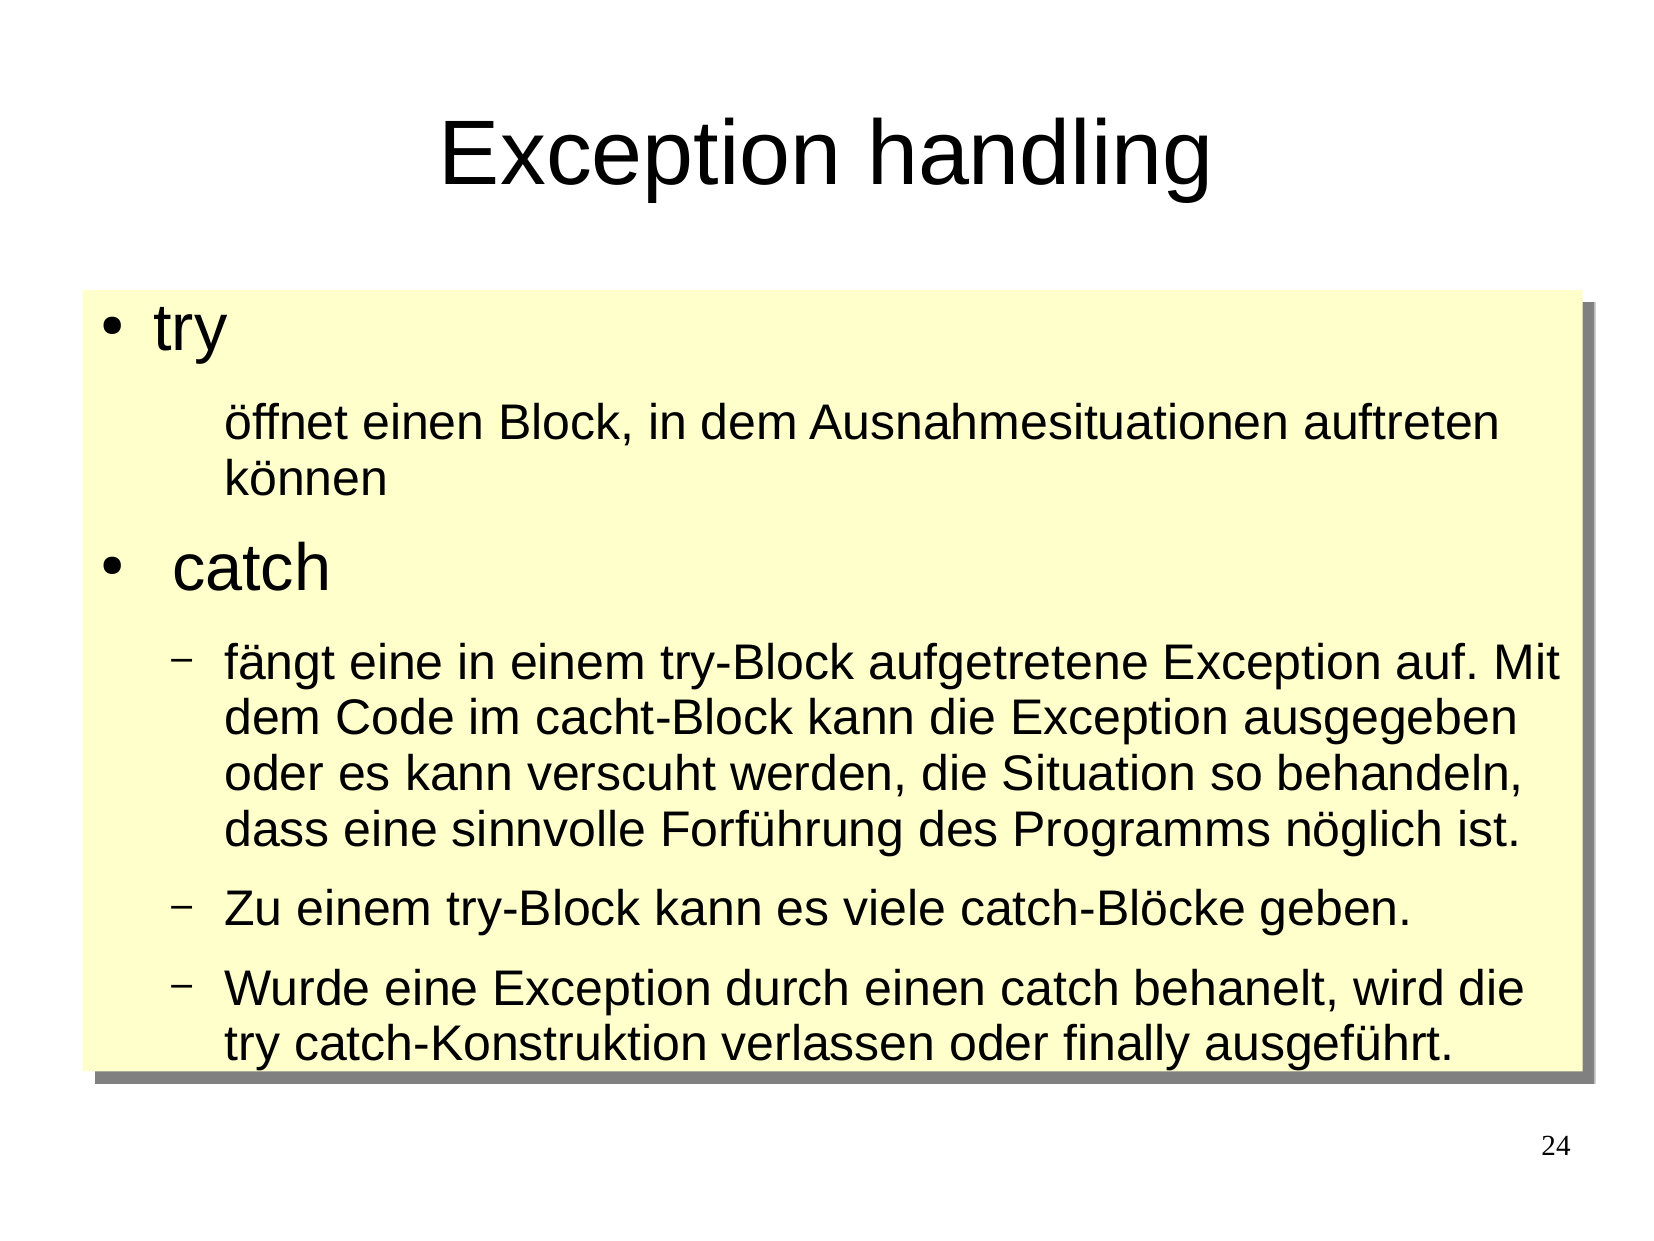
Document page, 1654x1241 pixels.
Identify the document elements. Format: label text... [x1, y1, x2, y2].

title Exception handling [82, 49, 1571, 257]
list try öffnet einen Block, in dem Ausnahmesituationen auftreten können catch fängt eine in einem try-Block aufgetretene Exception auf. Mit dem Code im cacht-Block kann die Exception ausgegeben oder es kann verscuht werden, die Situation so behandeln, dass eine sinnvolle Forführung des Programms nöglich ist. Zu einem try-Block kann es viele catch-Blöcke geben. Wurde eine Exception durch einen catch behanelt, wird die try catch-Konstruktion verlassen oder finally ausgeführt. [82, 290, 1583, 1072]
